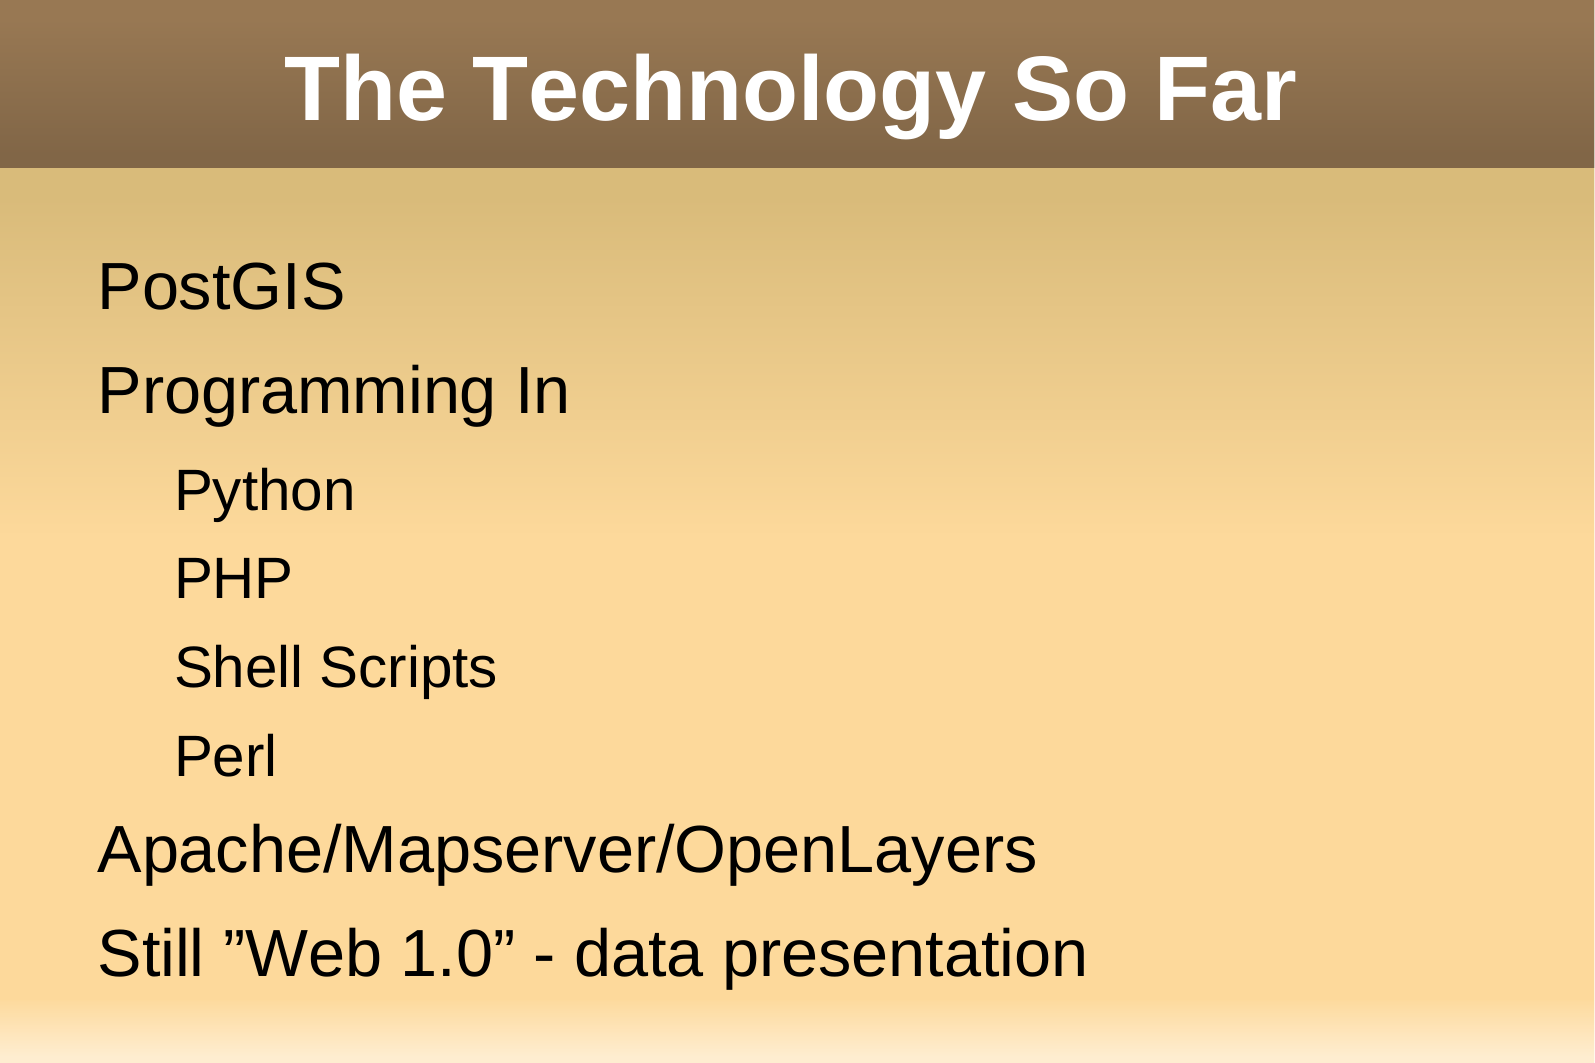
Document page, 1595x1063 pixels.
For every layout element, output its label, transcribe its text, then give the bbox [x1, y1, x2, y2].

picture [0, 0, 1595, 1063]
title The Technology So Far [74, 7, 1510, 171]
list PostGIS Programming In Python PHP Shell Scripts Perl Apache/Mapserver/OpenLayers Still ”Web 1.0” - data presentation [79, 248, 1515, 991]
